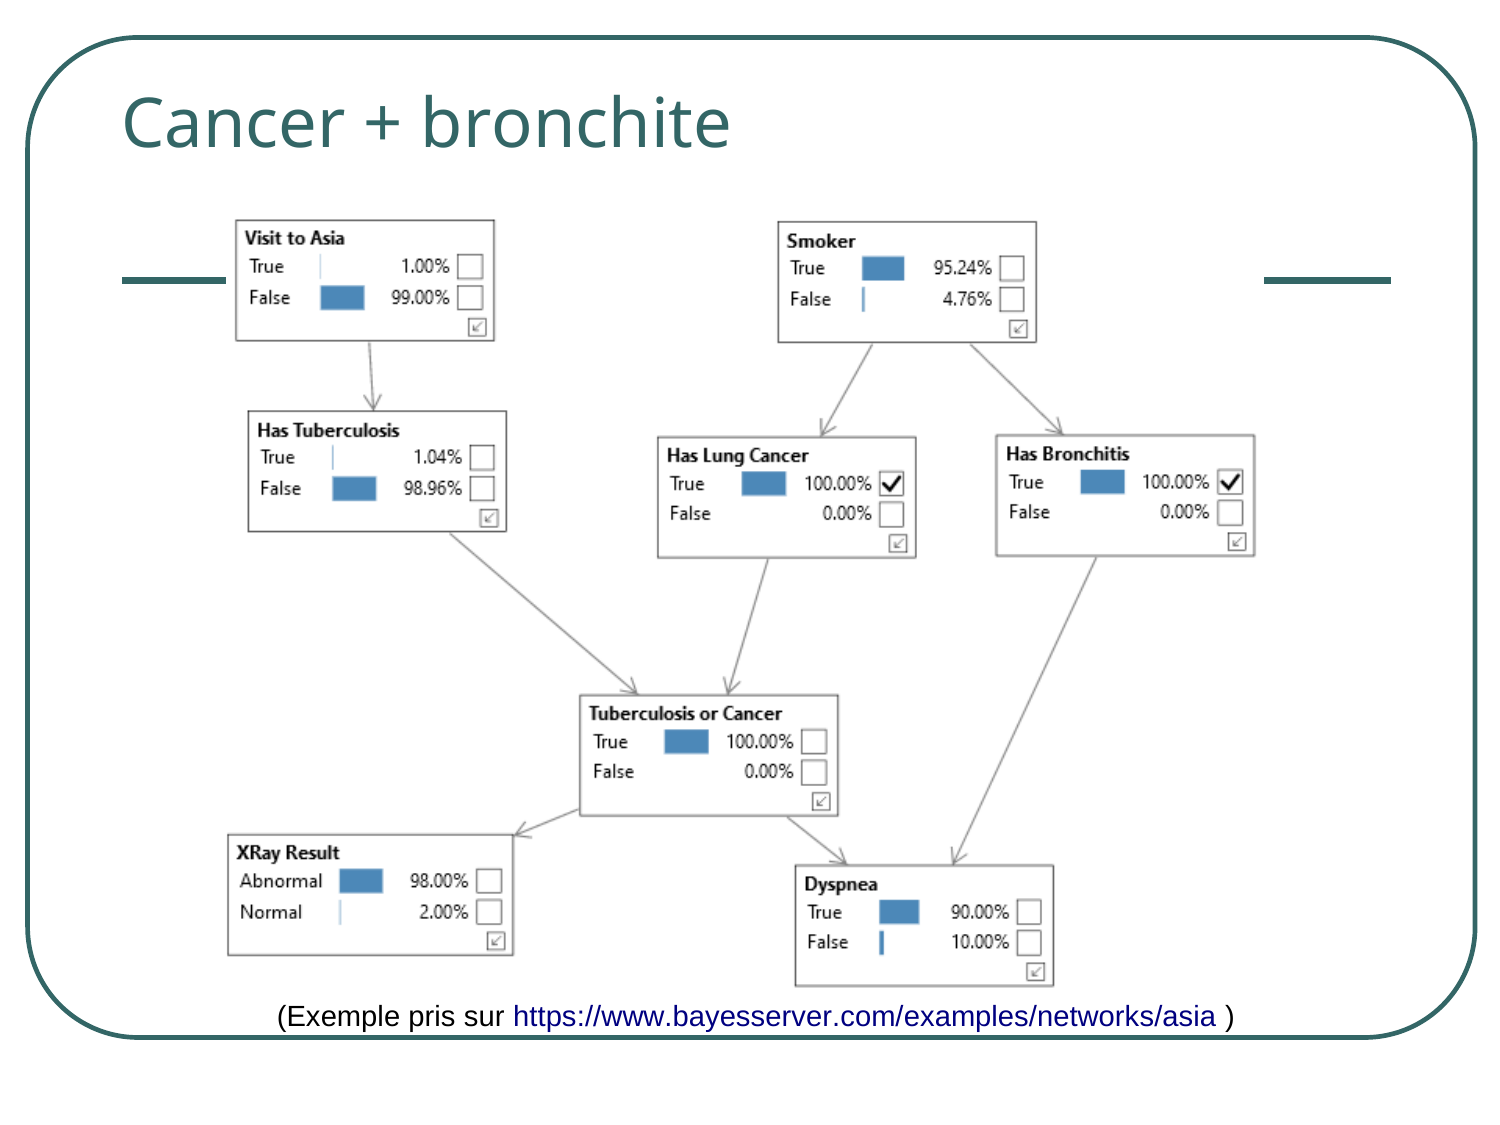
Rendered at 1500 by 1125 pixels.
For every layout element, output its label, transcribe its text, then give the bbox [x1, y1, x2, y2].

picture [226, 212, 1264, 994]
text_box (Exemple pris sur https://www.bayesserver.com/examples/networks/asia ) [141, 989, 1371, 1040]
title Cancer + bronchite [106, 70, 1369, 169]
